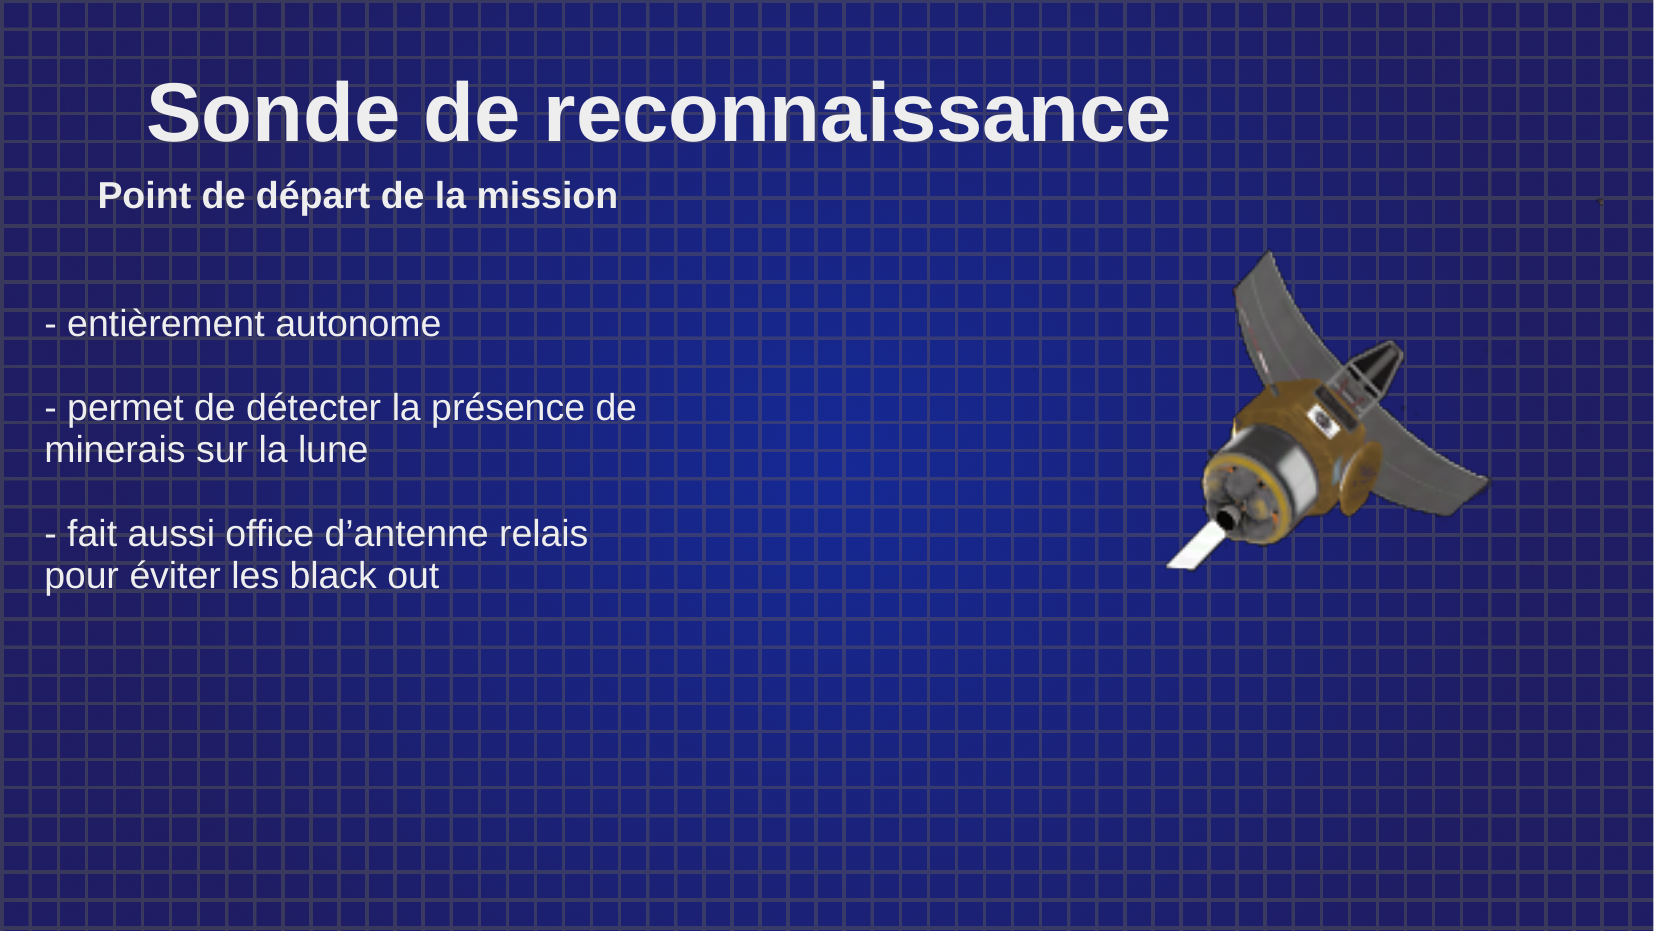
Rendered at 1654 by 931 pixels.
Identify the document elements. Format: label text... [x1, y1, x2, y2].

text_box Point de départ de la mission [82, 166, 971, 264]
text_box Sonde de reconnaissance [131, 59, 1188, 167]
text_box - entièrement autonome - permet de détecter la présence de minerais sur la lune - fait aussi office d’antenne relais pour éviter les black out [29, 295, 680, 886]
picture [0, 0, 1654, 931]
